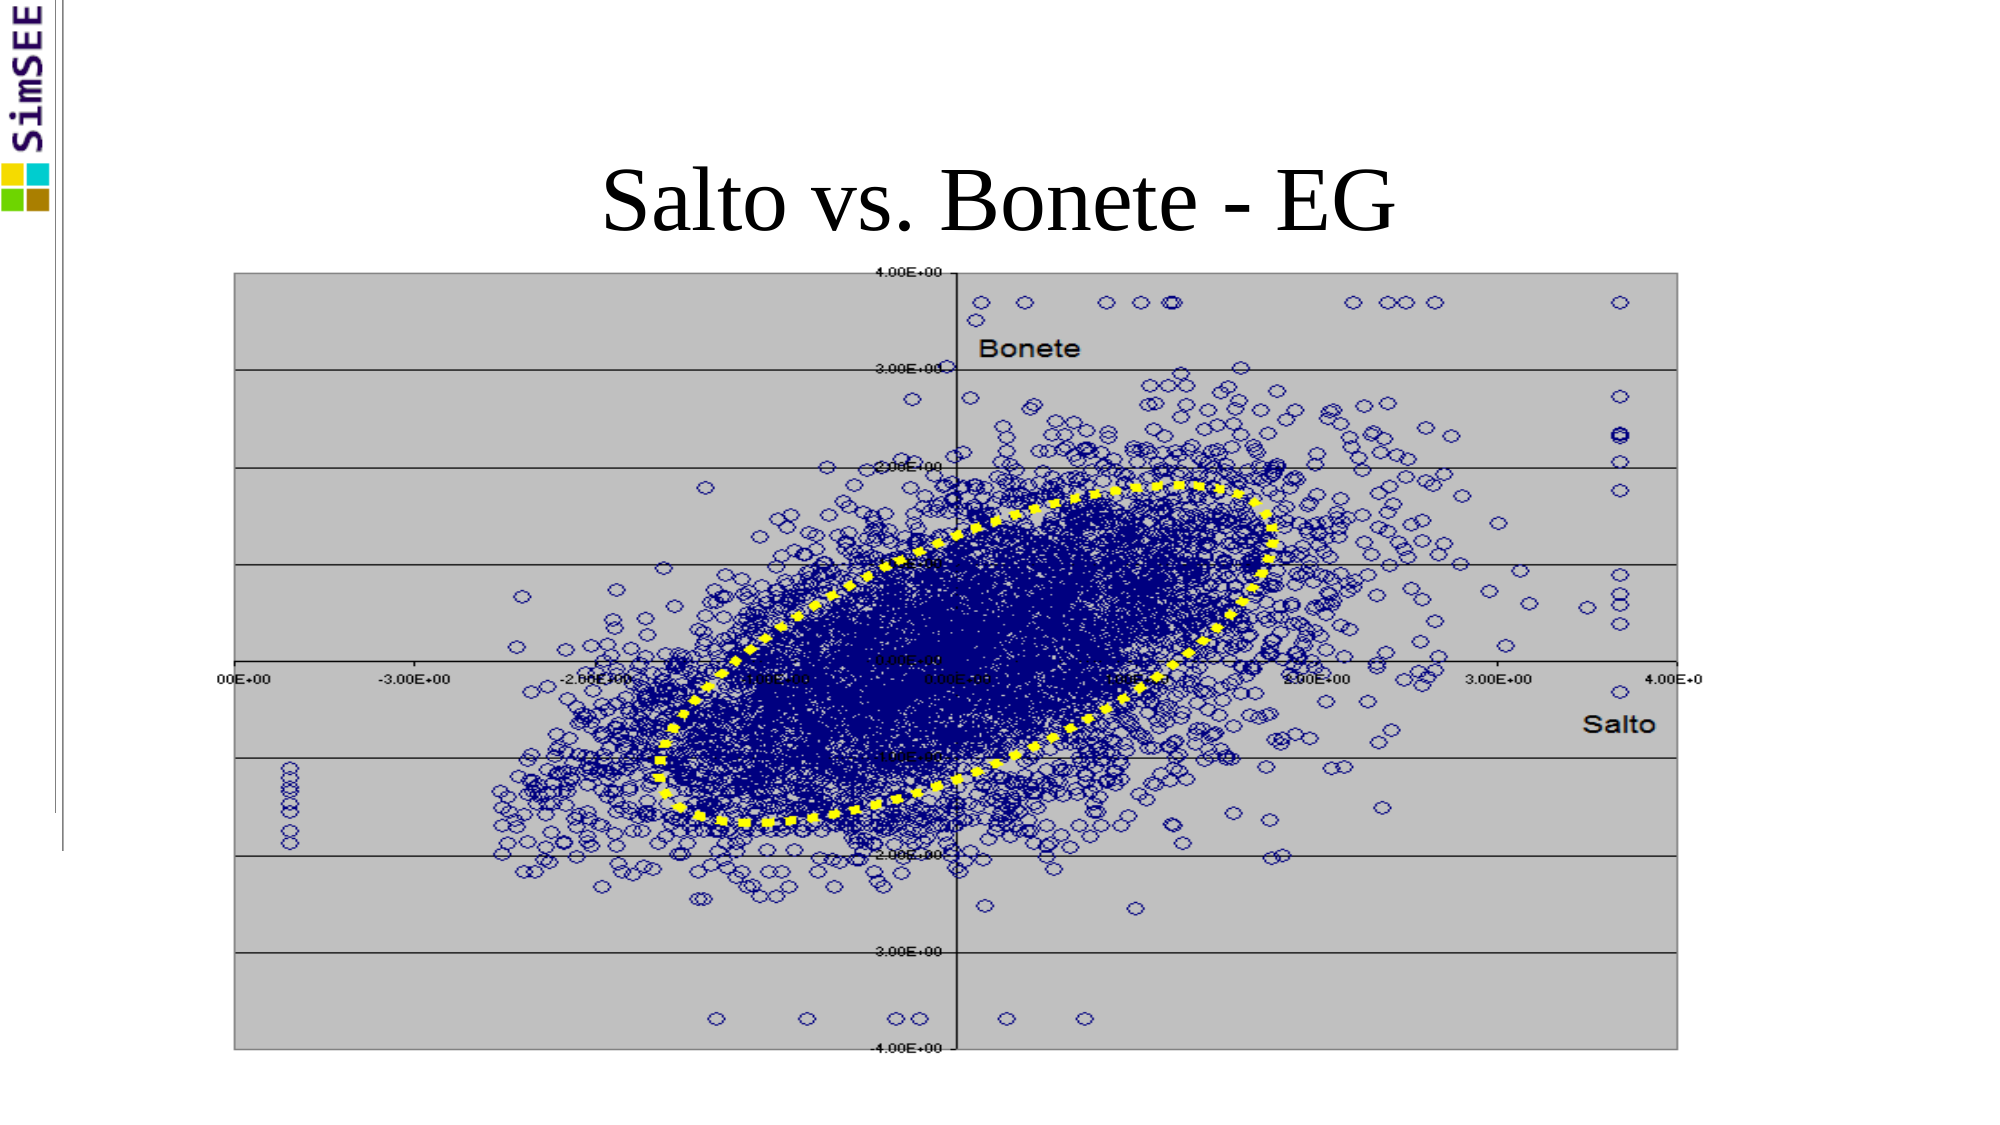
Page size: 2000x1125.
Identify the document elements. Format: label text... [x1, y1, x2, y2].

picture [0, 162, 51, 213]
title Salto vs. Bonete - EG [149, 99, 1850, 288]
picture [0, 5, 52, 154]
picture [216, 262, 1704, 1064]
